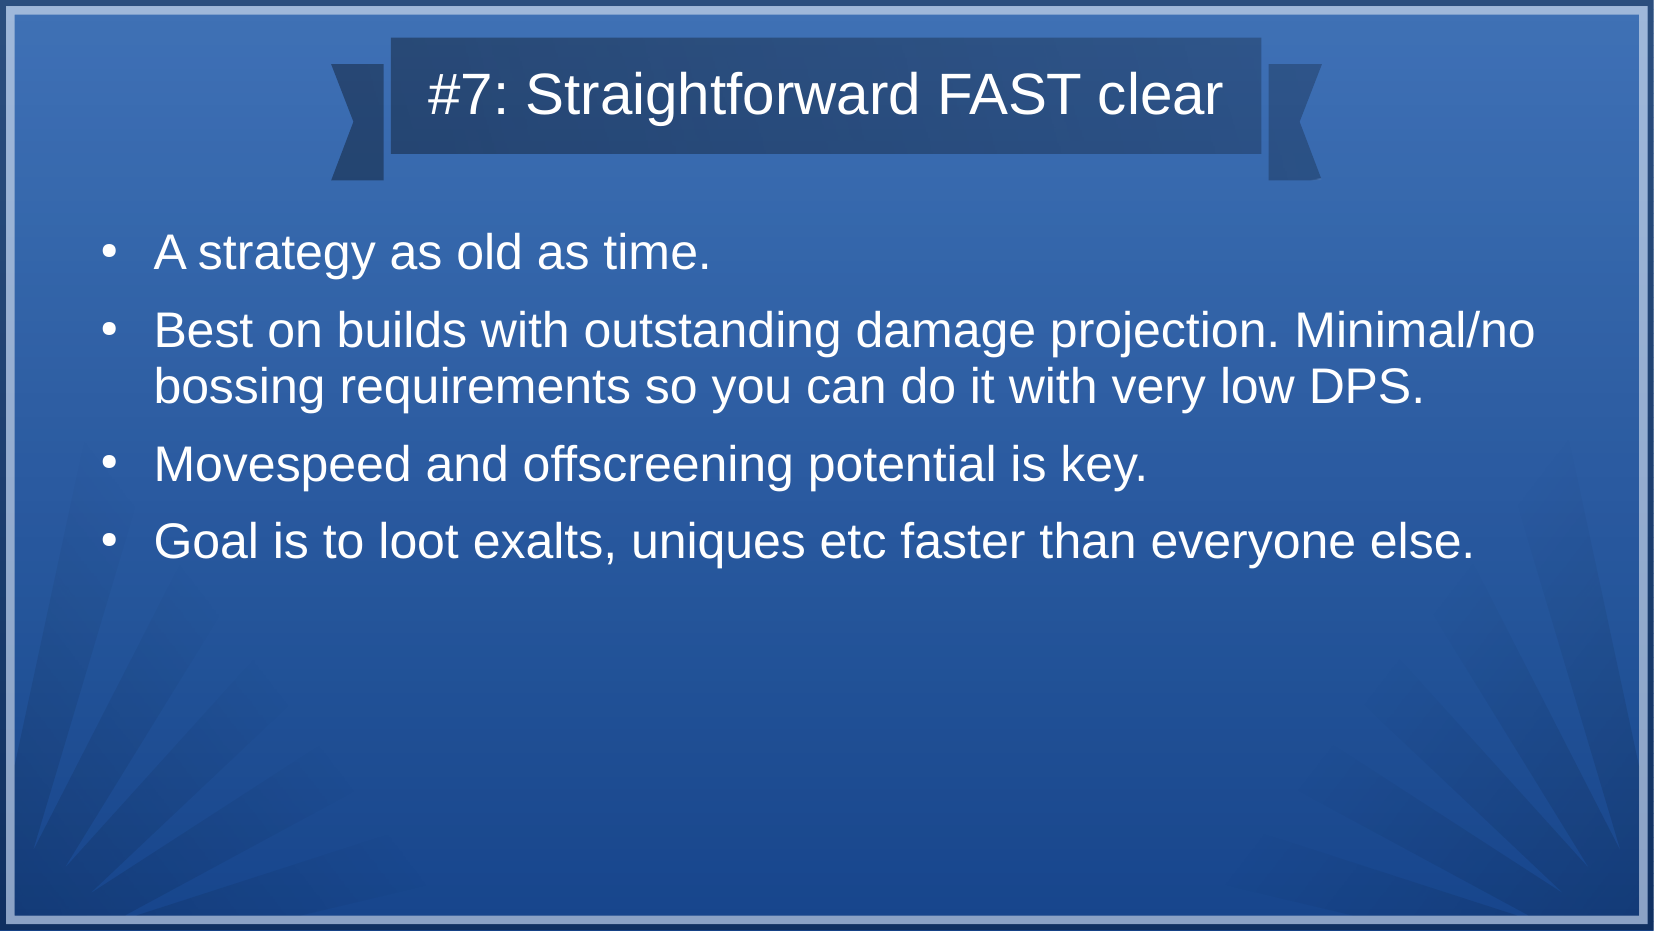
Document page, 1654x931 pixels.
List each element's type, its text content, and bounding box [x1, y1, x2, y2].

list A strategy as old as time. Best on builds with outstanding damage projection. Minimal/no bossing requirements so you can do it with very low DPS. Movespeed and offscreening potential is key. Goal is to loot exalts, uniques etc faster than everyone else. [82, 224, 1571, 848]
title #7: Straightforward FAST clear [389, 35, 1264, 154]
